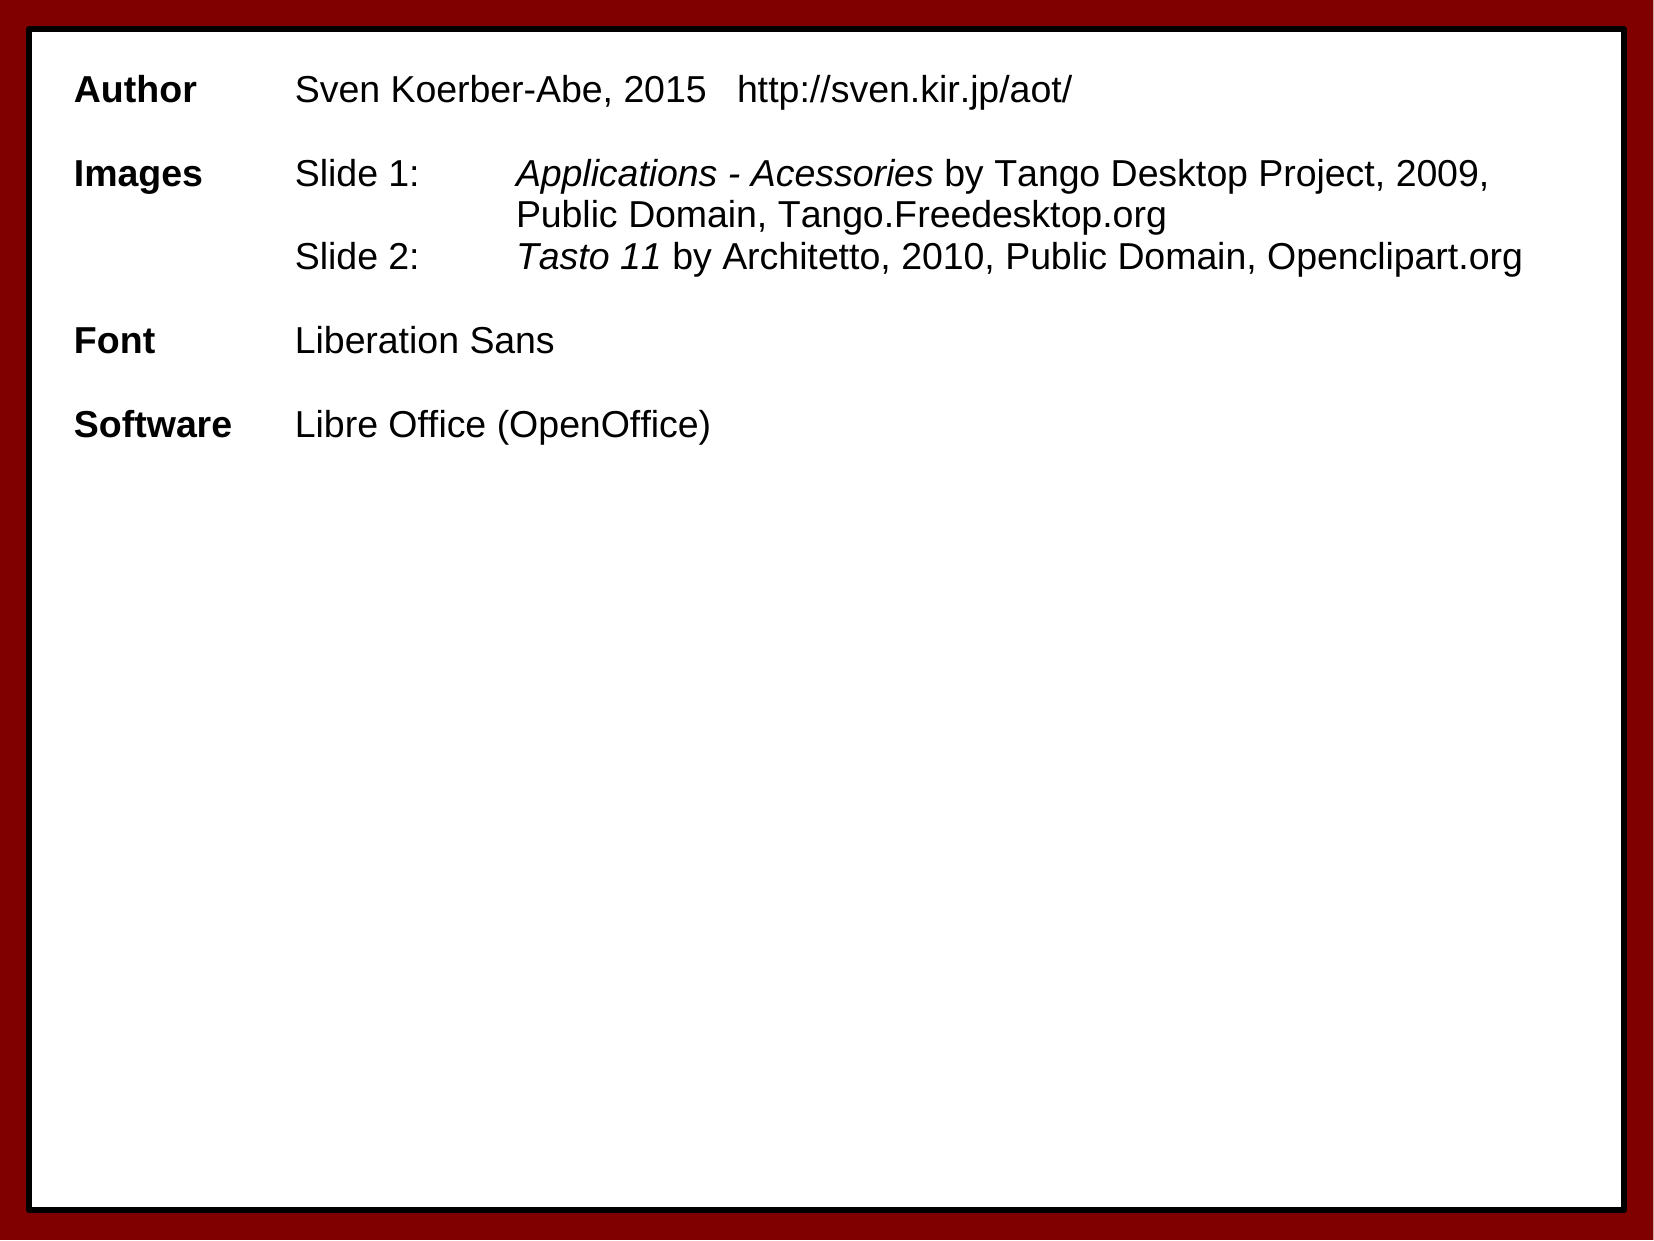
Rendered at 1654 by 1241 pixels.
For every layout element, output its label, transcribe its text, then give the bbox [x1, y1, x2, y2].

text_box Author Sven Koerber-Abe, 2015 http://sven.kir.jp/aot/ Images Slide 1: Applications - Acessories by Tango Desktop Project, 2009, Public Domain, Tango.Freedesktop.org Slide 2: Tasto 11 by Architetto, 2010, Public Domain, Openclipart.org Font Liberation Sans Software Libre Office (OpenOffice) [59, 59, 1595, 452]
text_box [29, 29, 1624, 1211]
